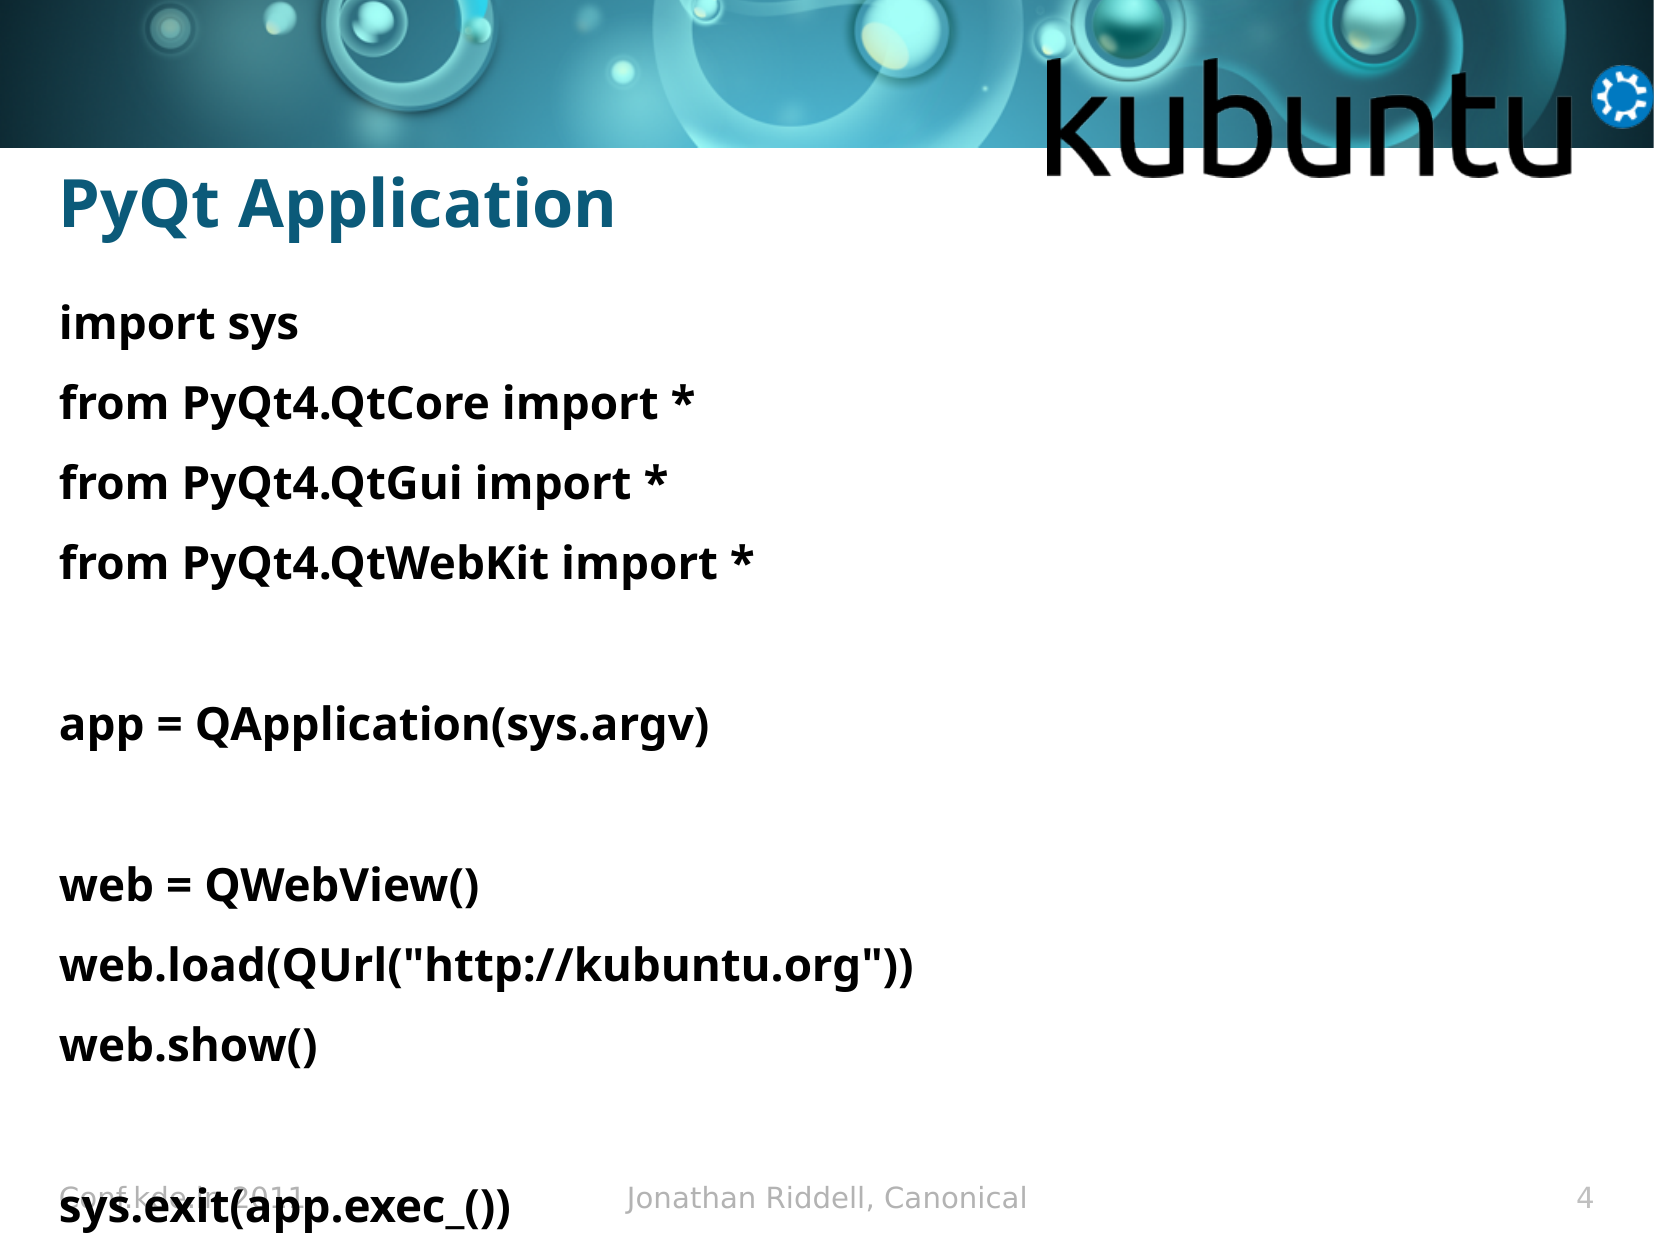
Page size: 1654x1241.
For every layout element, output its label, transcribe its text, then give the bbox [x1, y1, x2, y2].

title PyQt Application [59, 147, 1595, 257]
list import sys from PyQt4.QtCore import * from PyQt4.QtGui import * from PyQt4.QtWebKit import * app = QApplication(sys.argv) web = QWebView() web.load(QUrl("http://kubuntu.org")) web.show() sys.exit(app.exec_()) [59, 290, 1595, 1185]
picture [0, 0, 1654, 178]
